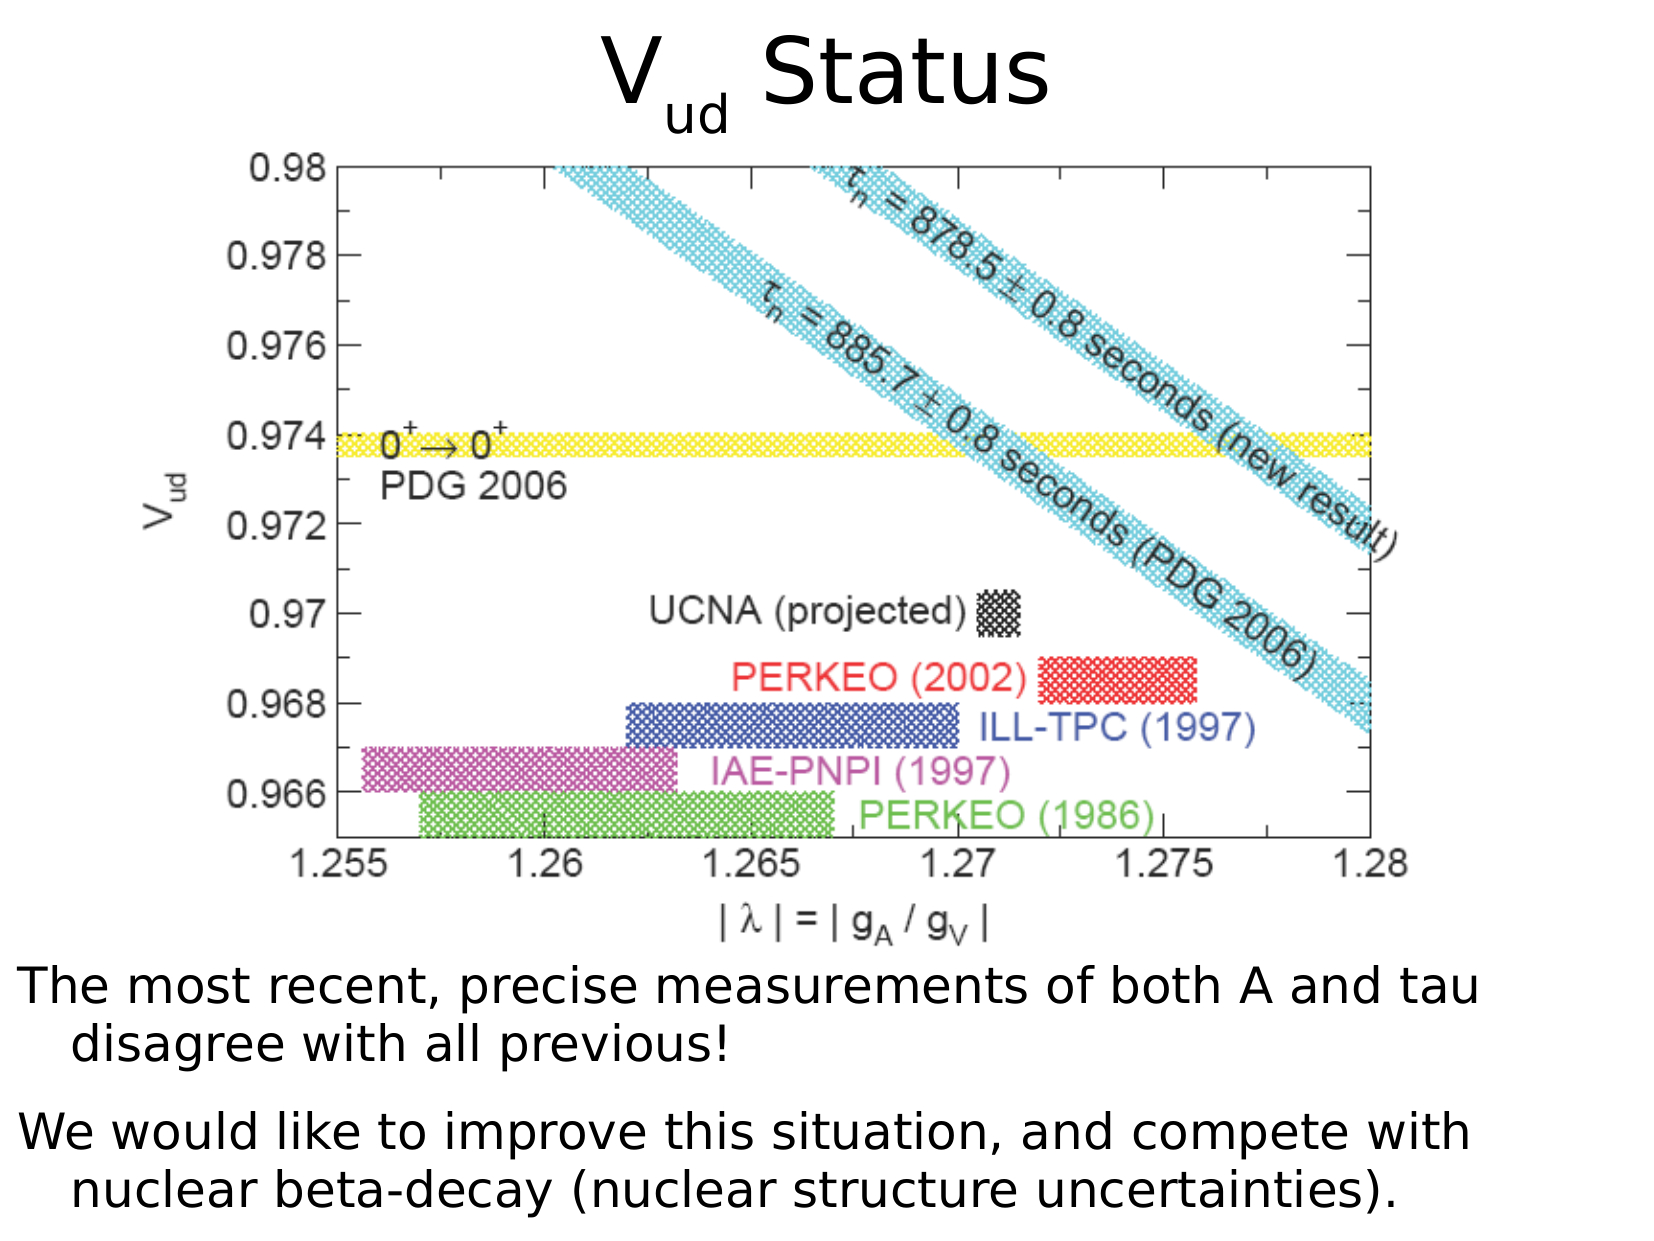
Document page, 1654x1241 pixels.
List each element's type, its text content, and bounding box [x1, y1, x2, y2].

picture [126, 179, 1416, 953]
title Vud Status [82, 0, 1571, 179]
list The most recent, precise measurements of both A and tau disagree with all previous! We would like to improve this situation, and compete with nuclear beta-decay (nuclear structure uncertainties). [0, 956, 1654, 1220]
